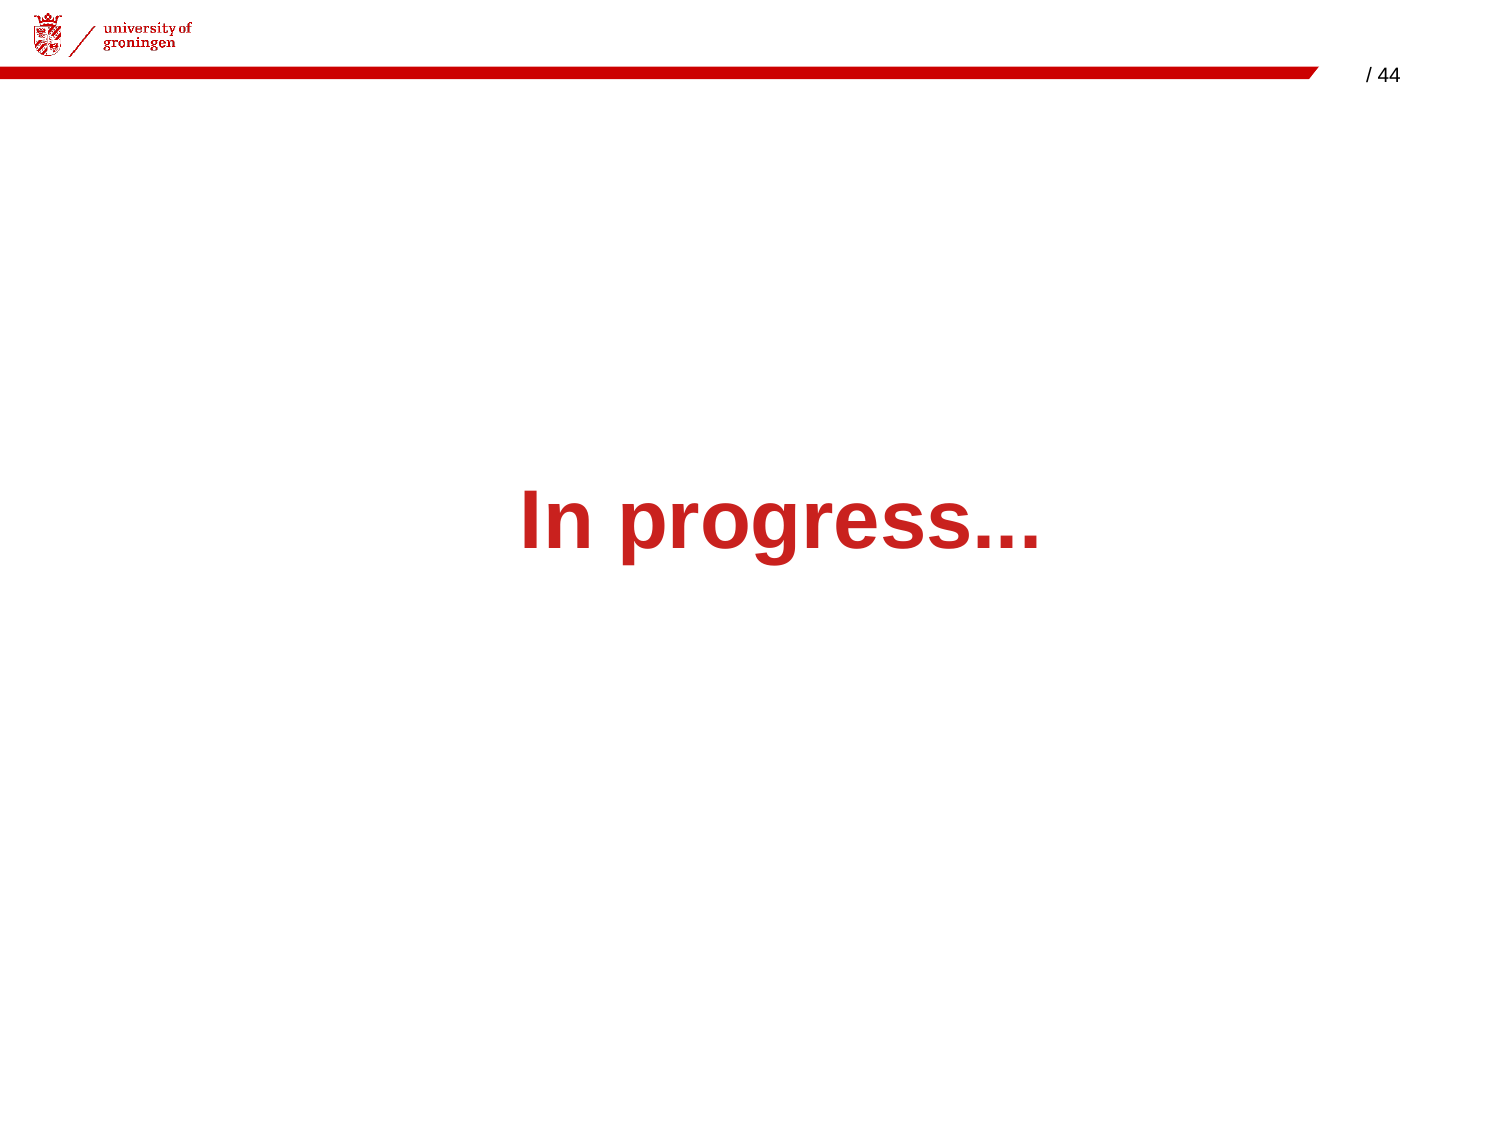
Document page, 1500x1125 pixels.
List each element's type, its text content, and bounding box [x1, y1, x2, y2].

text_box In progress... [339, 466, 1225, 760]
picture [34, 13, 192, 57]
text_box / 1 [1351, 55, 1487, 94]
